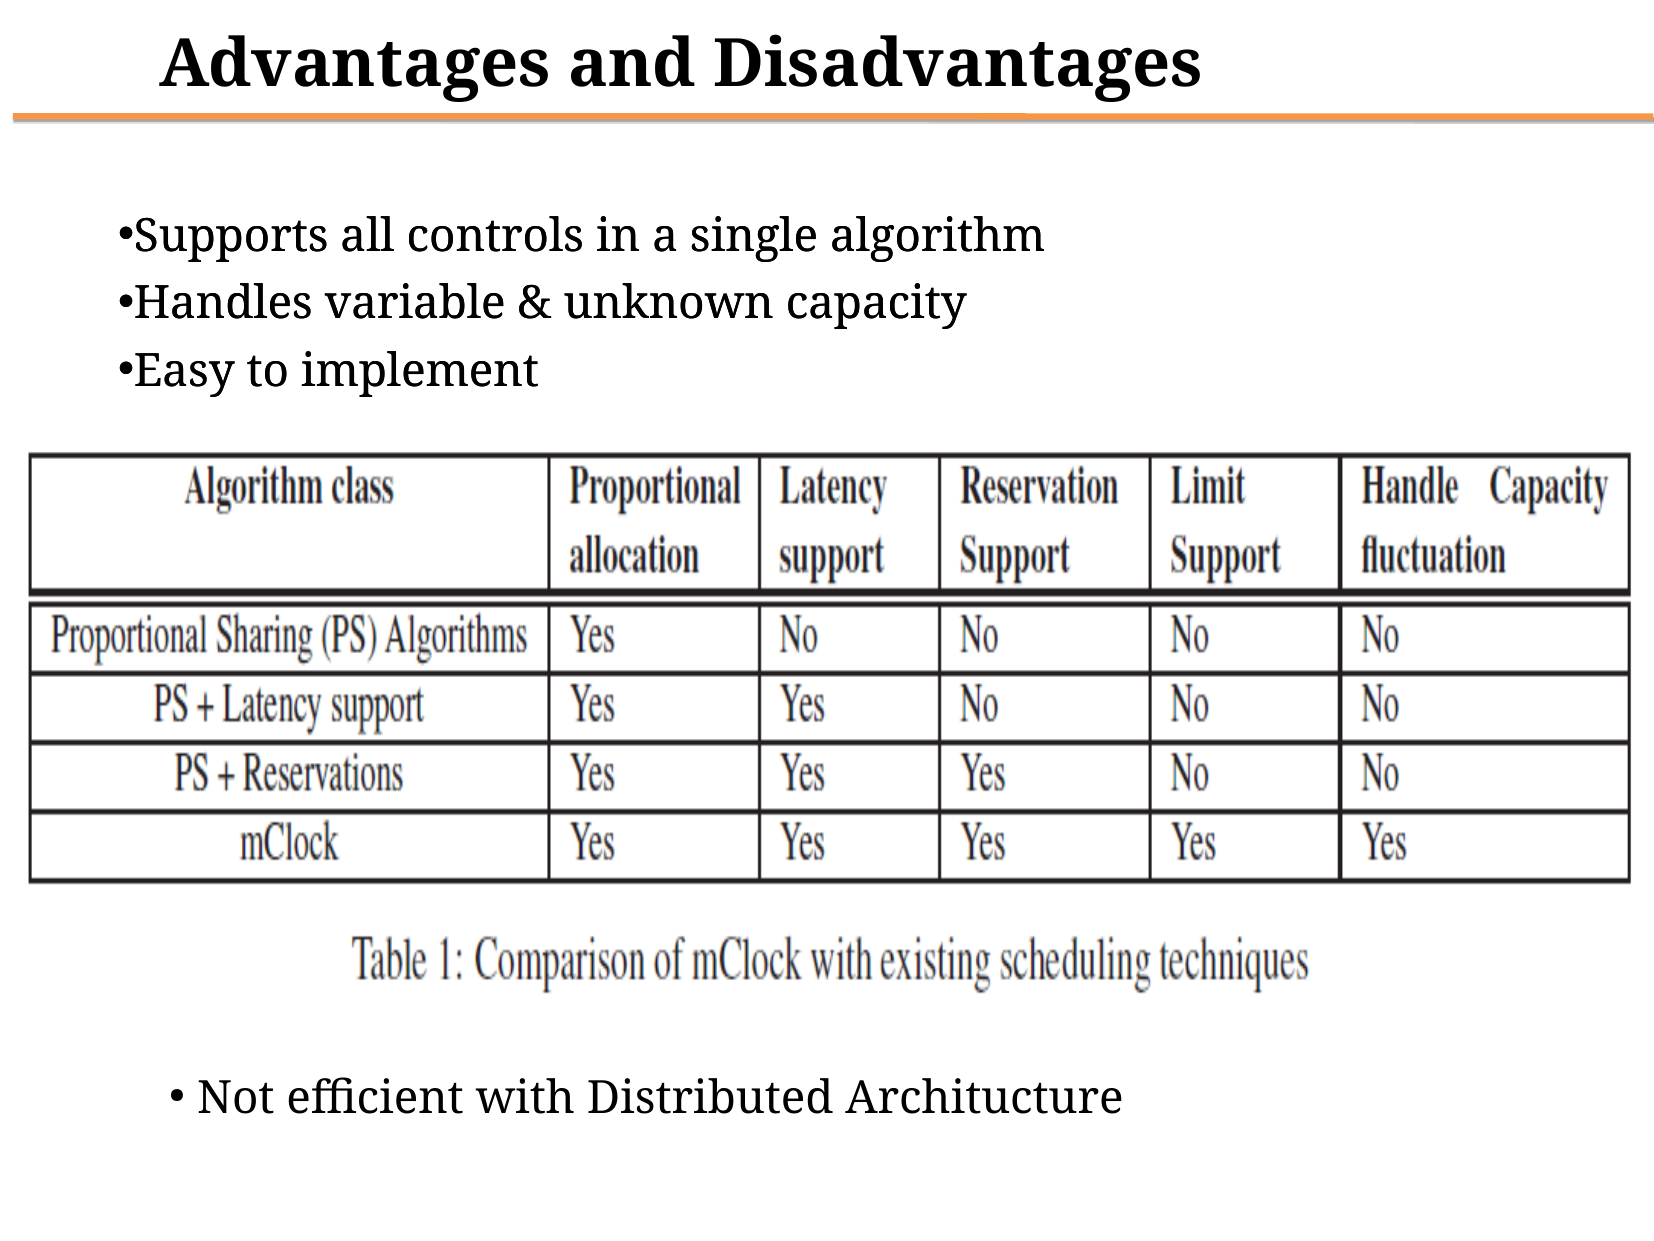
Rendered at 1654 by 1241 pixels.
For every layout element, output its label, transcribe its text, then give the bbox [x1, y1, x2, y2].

text_box Advantages and Disadvantages [144, 12, 1272, 108]
text_box Not efficient with Distributed Architucture [154, 1057, 1511, 1133]
text_box Supports all controls in a single algorithm Handles variable & unknown capacity Easy to implement [103, 198, 1460, 403]
picture [6, 427, 1654, 997]
